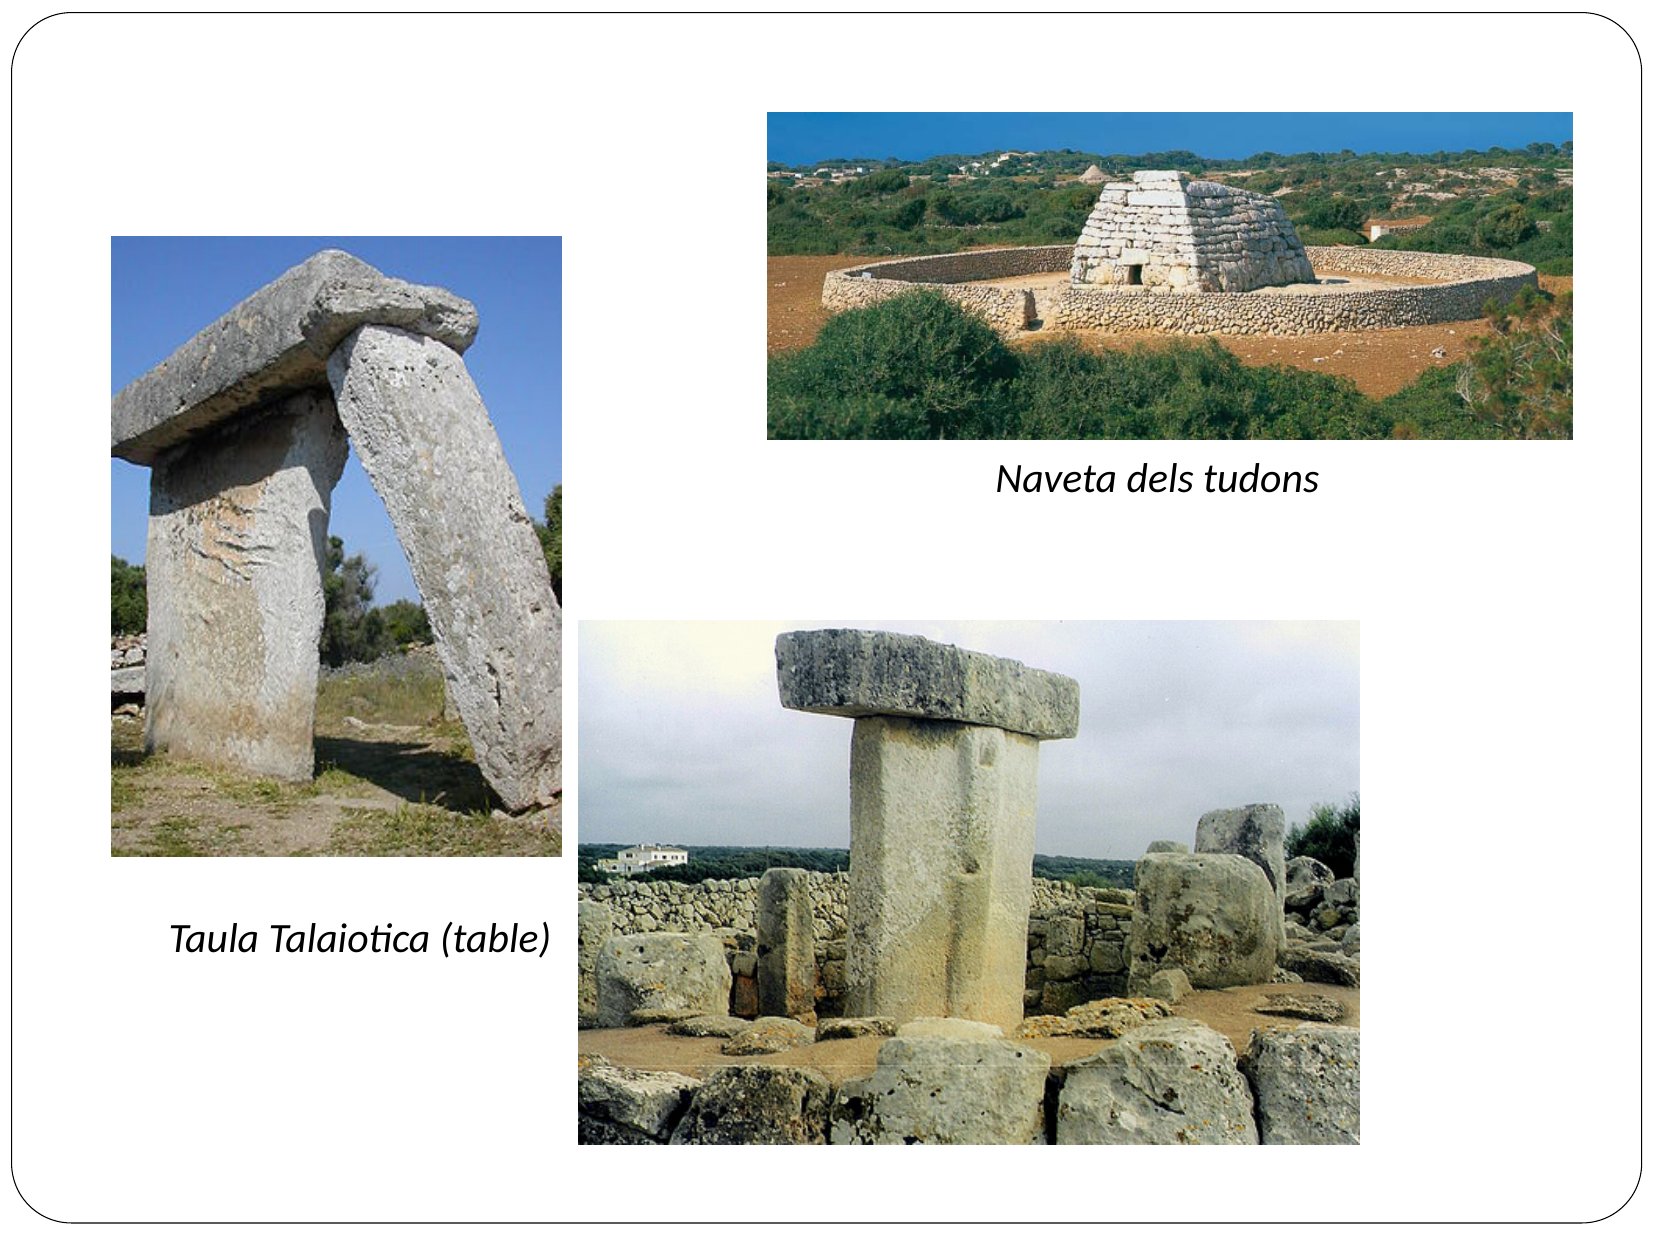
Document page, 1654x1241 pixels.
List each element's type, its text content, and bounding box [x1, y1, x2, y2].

text_box Naveta dels tudons [980, 443, 1335, 508]
text_box Taula Talaiotica (table) [154, 904, 567, 969]
picture [111, 236, 562, 857]
picture [578, 620, 1360, 1146]
picture [767, 112, 1573, 440]
